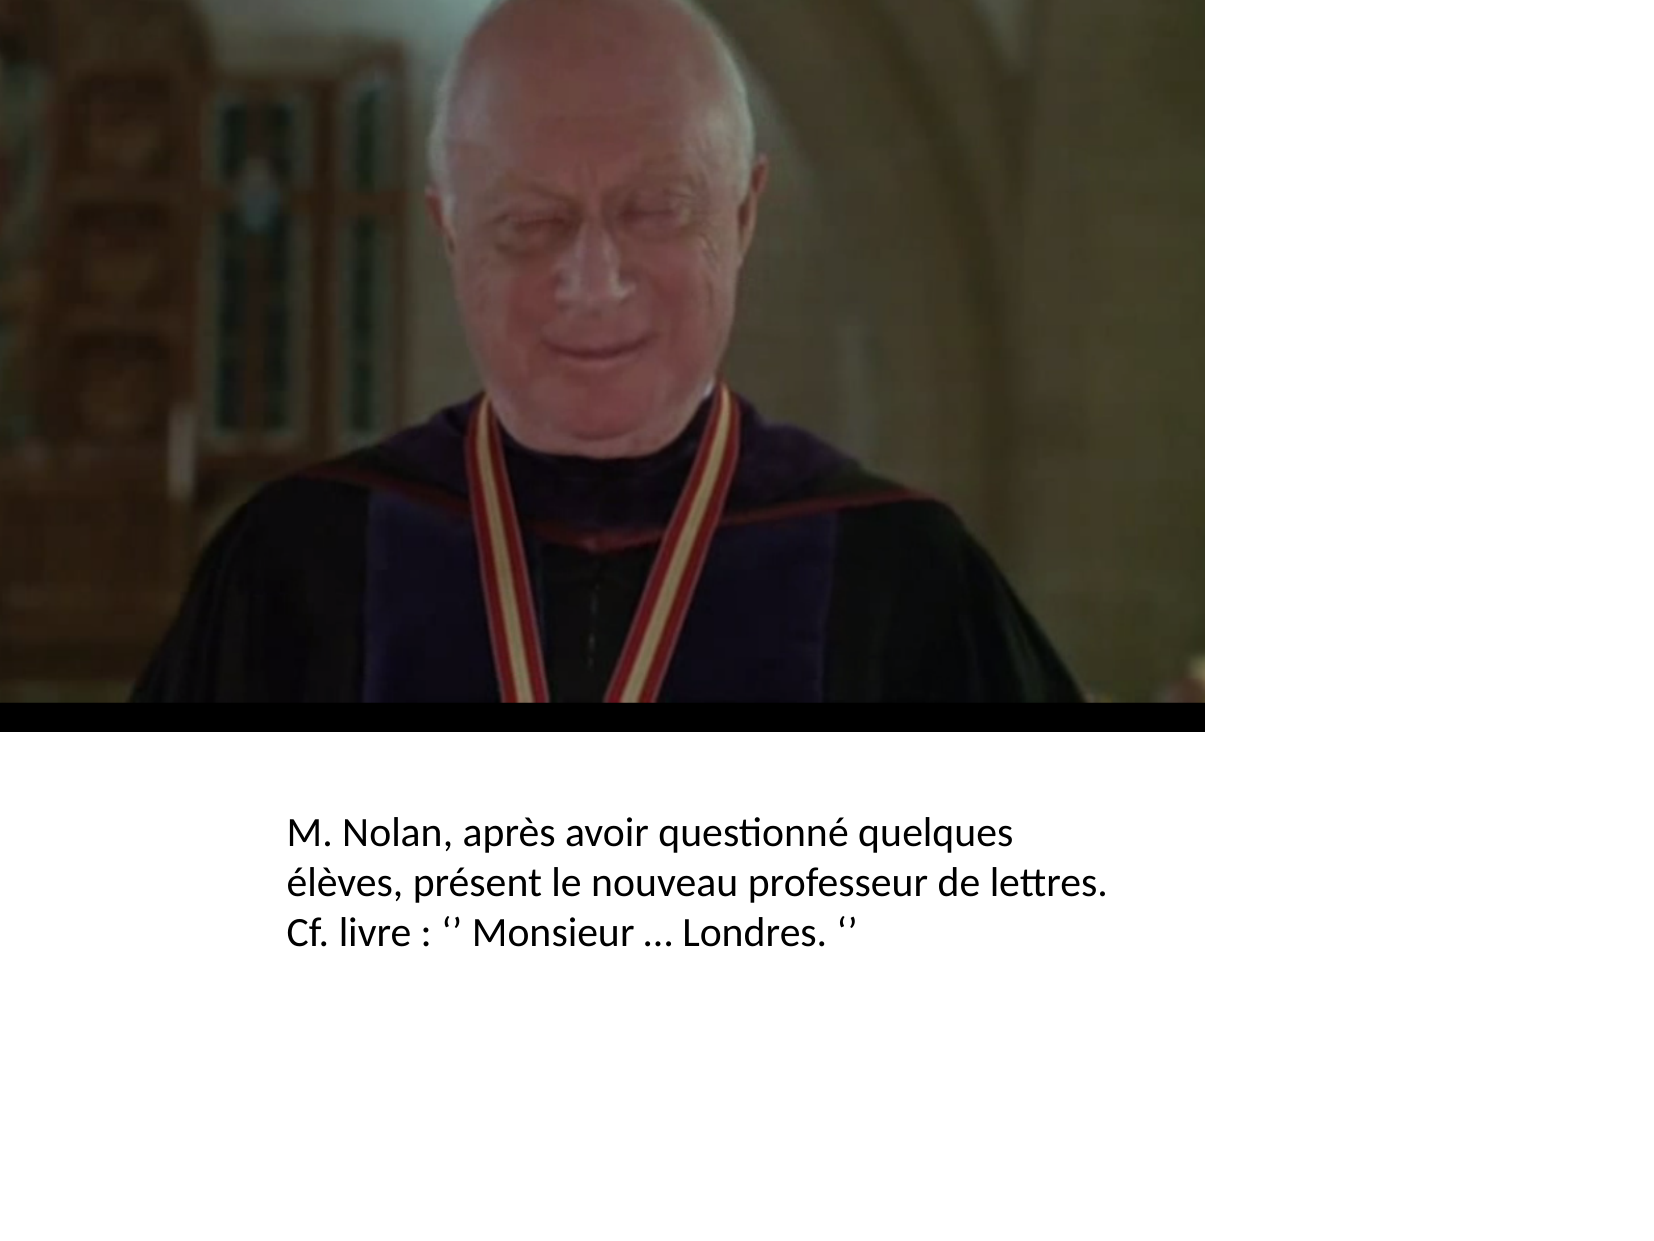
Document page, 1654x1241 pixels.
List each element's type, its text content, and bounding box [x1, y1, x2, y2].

picture [0, 0, 1205, 732]
text_box M. Nolan, après avoir questionné quelques élèves, présent le nouveau professeur de lettres. Cf. livre : ‘’ Monsieur … Londres. ‘’ [271, 797, 1146, 964]
